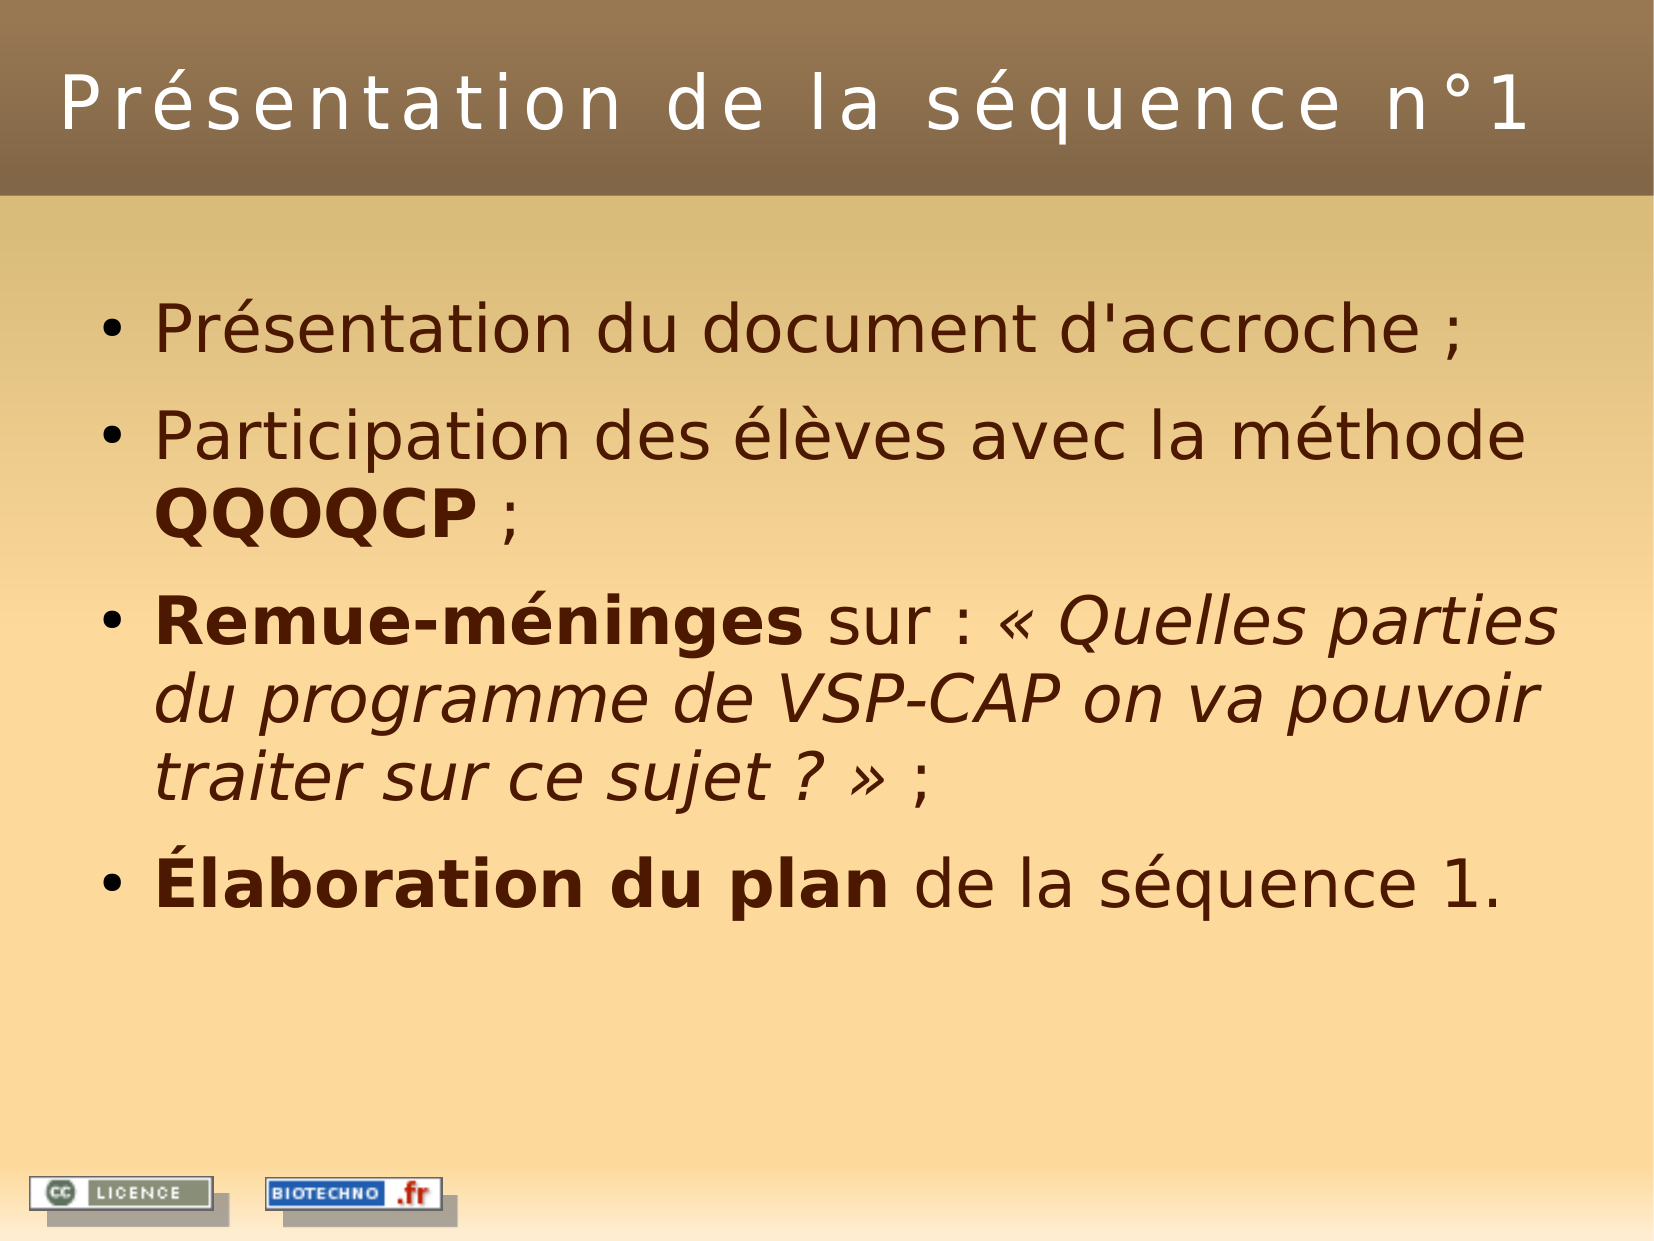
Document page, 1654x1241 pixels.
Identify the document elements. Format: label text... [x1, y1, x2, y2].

title Présentation de la séquence n°1 [59, 29, 1595, 178]
picture [0, 0, 1654, 1241]
list Présentation du document d'accroche ; Participation des élèves avec la méthode QQOQCP ; Remue-méninges sur : « Quelles parties du programme de VSP-CAP on va pouvoir traiter sur ce sujet ? » ; Élaboration du plan de la séquence 1. [82, 290, 1571, 1109]
